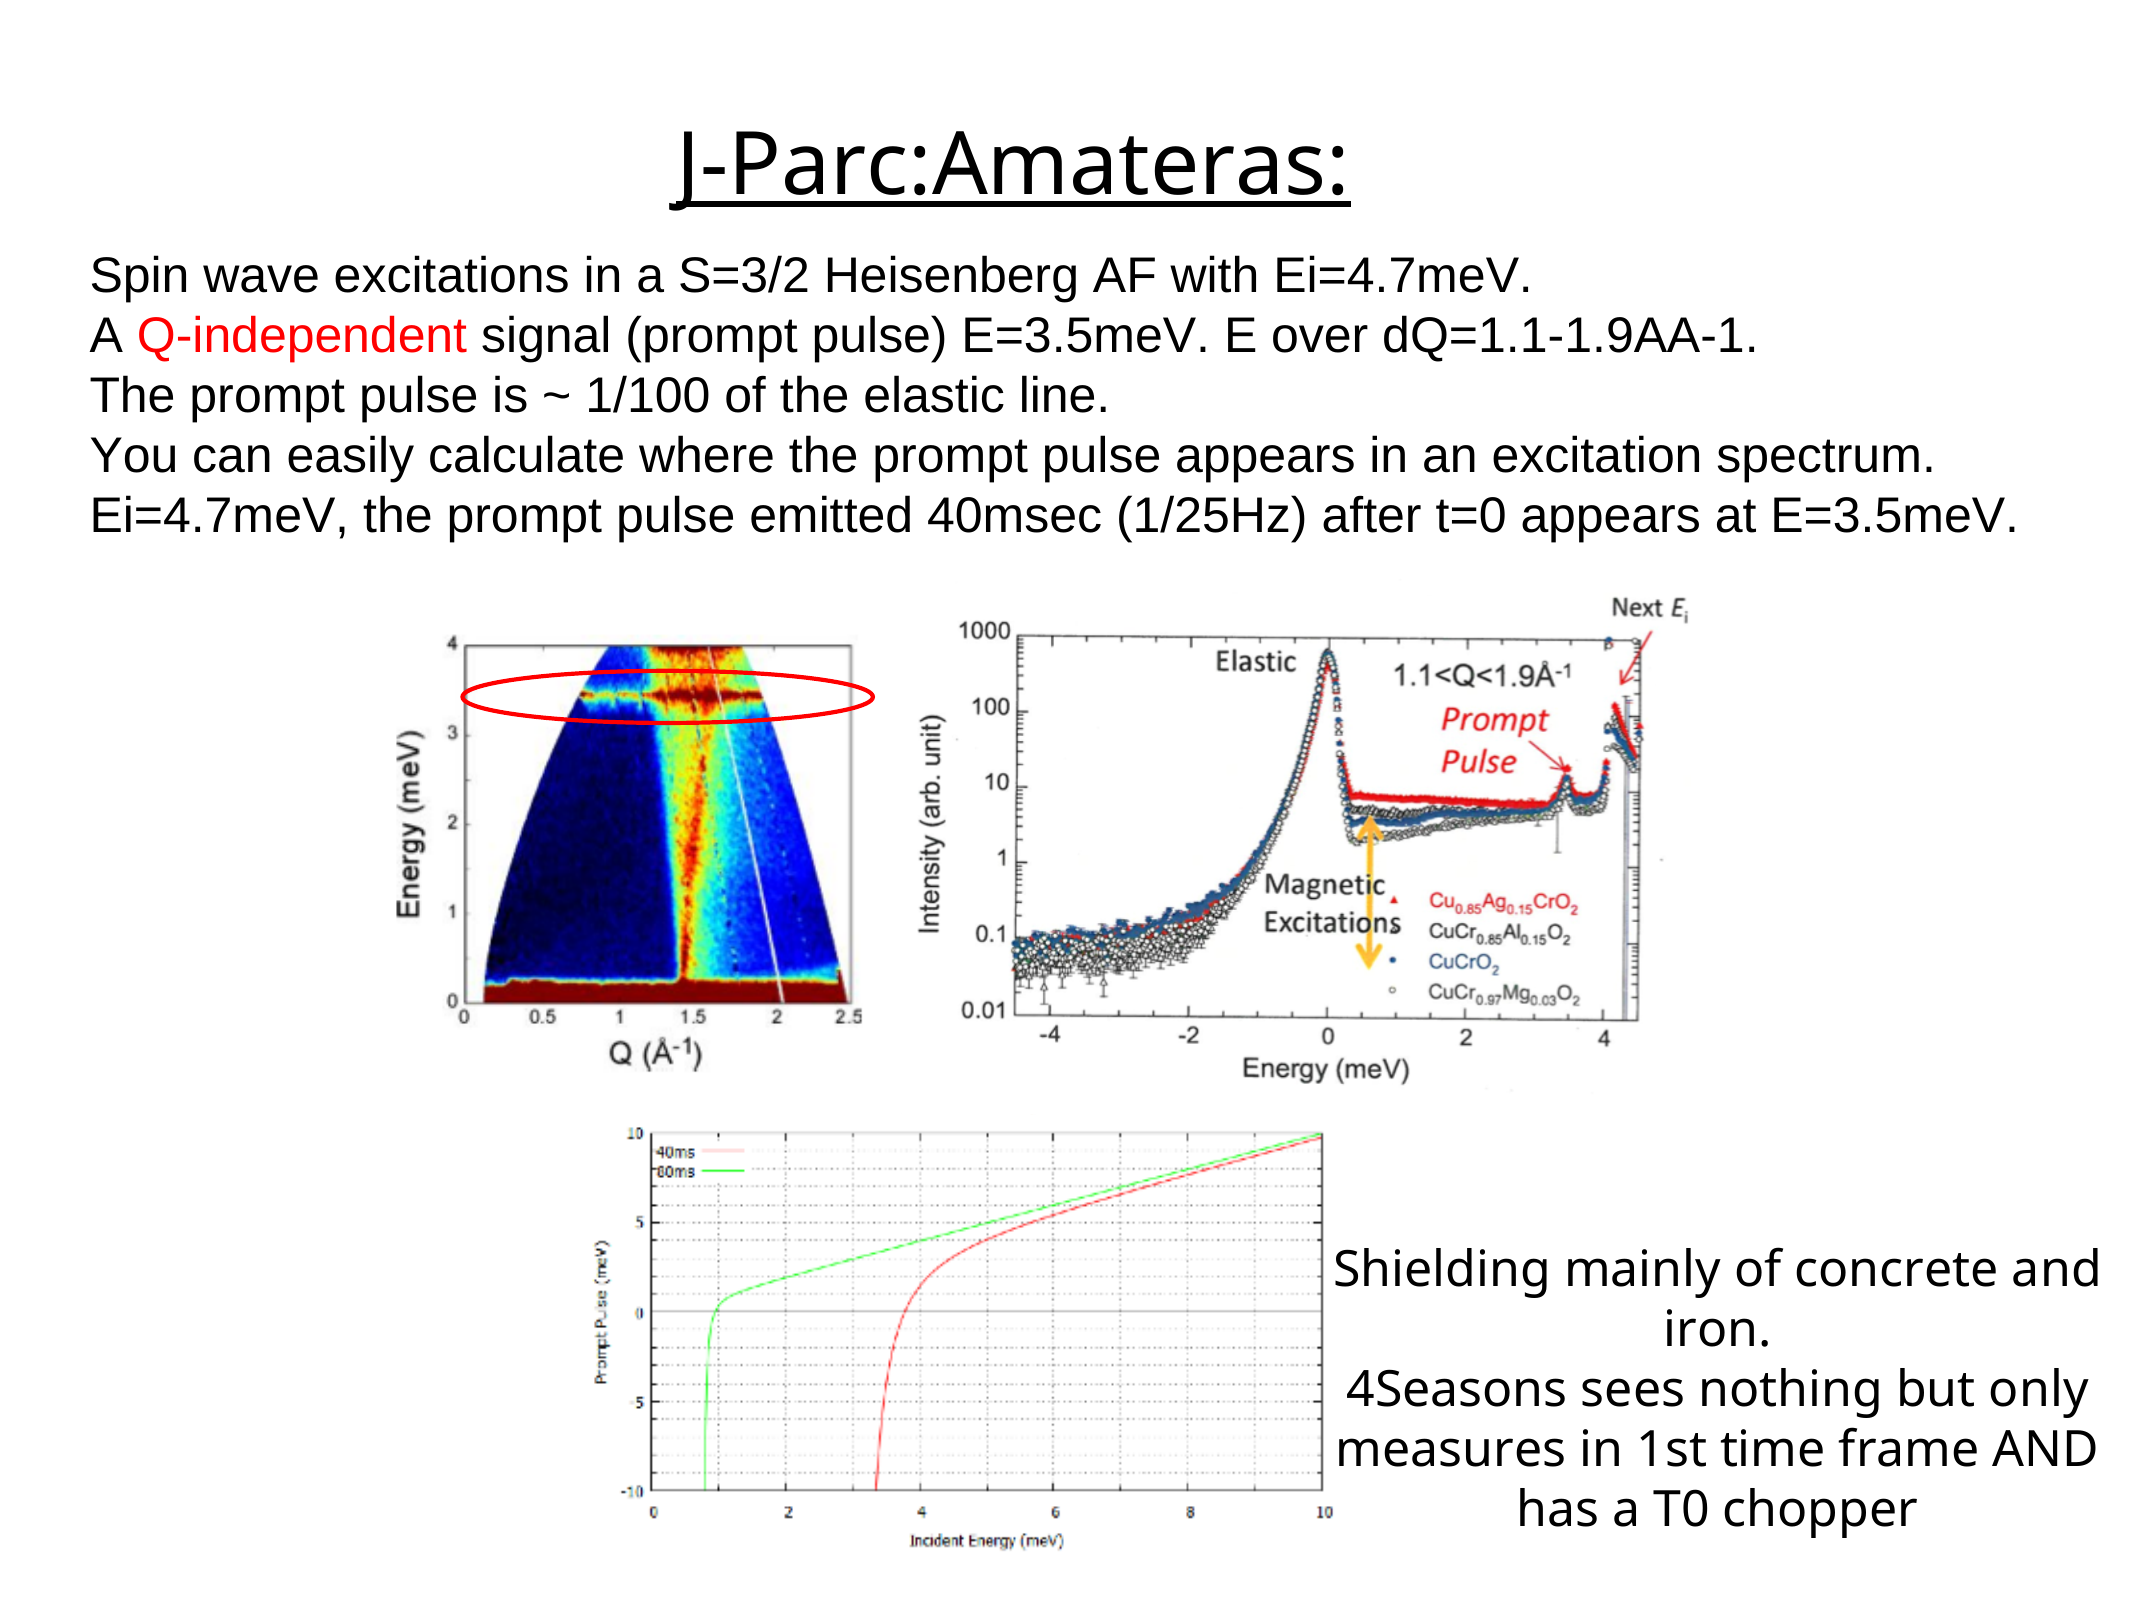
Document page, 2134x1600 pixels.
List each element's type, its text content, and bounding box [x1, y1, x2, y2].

picture [1554, 1513, 1567, 1523]
picture [272, 543, 1691, 1582]
text_box J-Parc:Amateras: [676, 207, 1351, 212]
text_box Spin wave excitations in a S=3/2 Heisenberg AF with Ei=4.7meV. A Q-independent signal (prompt pulse) E=3.5meV. E over dQ=1.1-1.9AA-1. The prompt pulse is ~ 1/100 of the elastic line. You can easily calculate where the prompt pulse appears in an excitation spectrum. Ei=4.7meV, the prompt pulse emitted 40msec (1/25Hz) after t=0 appears at E=3.5meV. [89, 233, 2044, 553]
picture [1619, 1513, 1632, 1523]
text_box J-Parc:Amateras: [676, 106, 1351, 201]
text_box Shielding mainly of concrete and iron. 4Seasons sees nothing but only measures in 1st time frame AND has a T0 chopper [1302, 1261, 2134, 1512]
